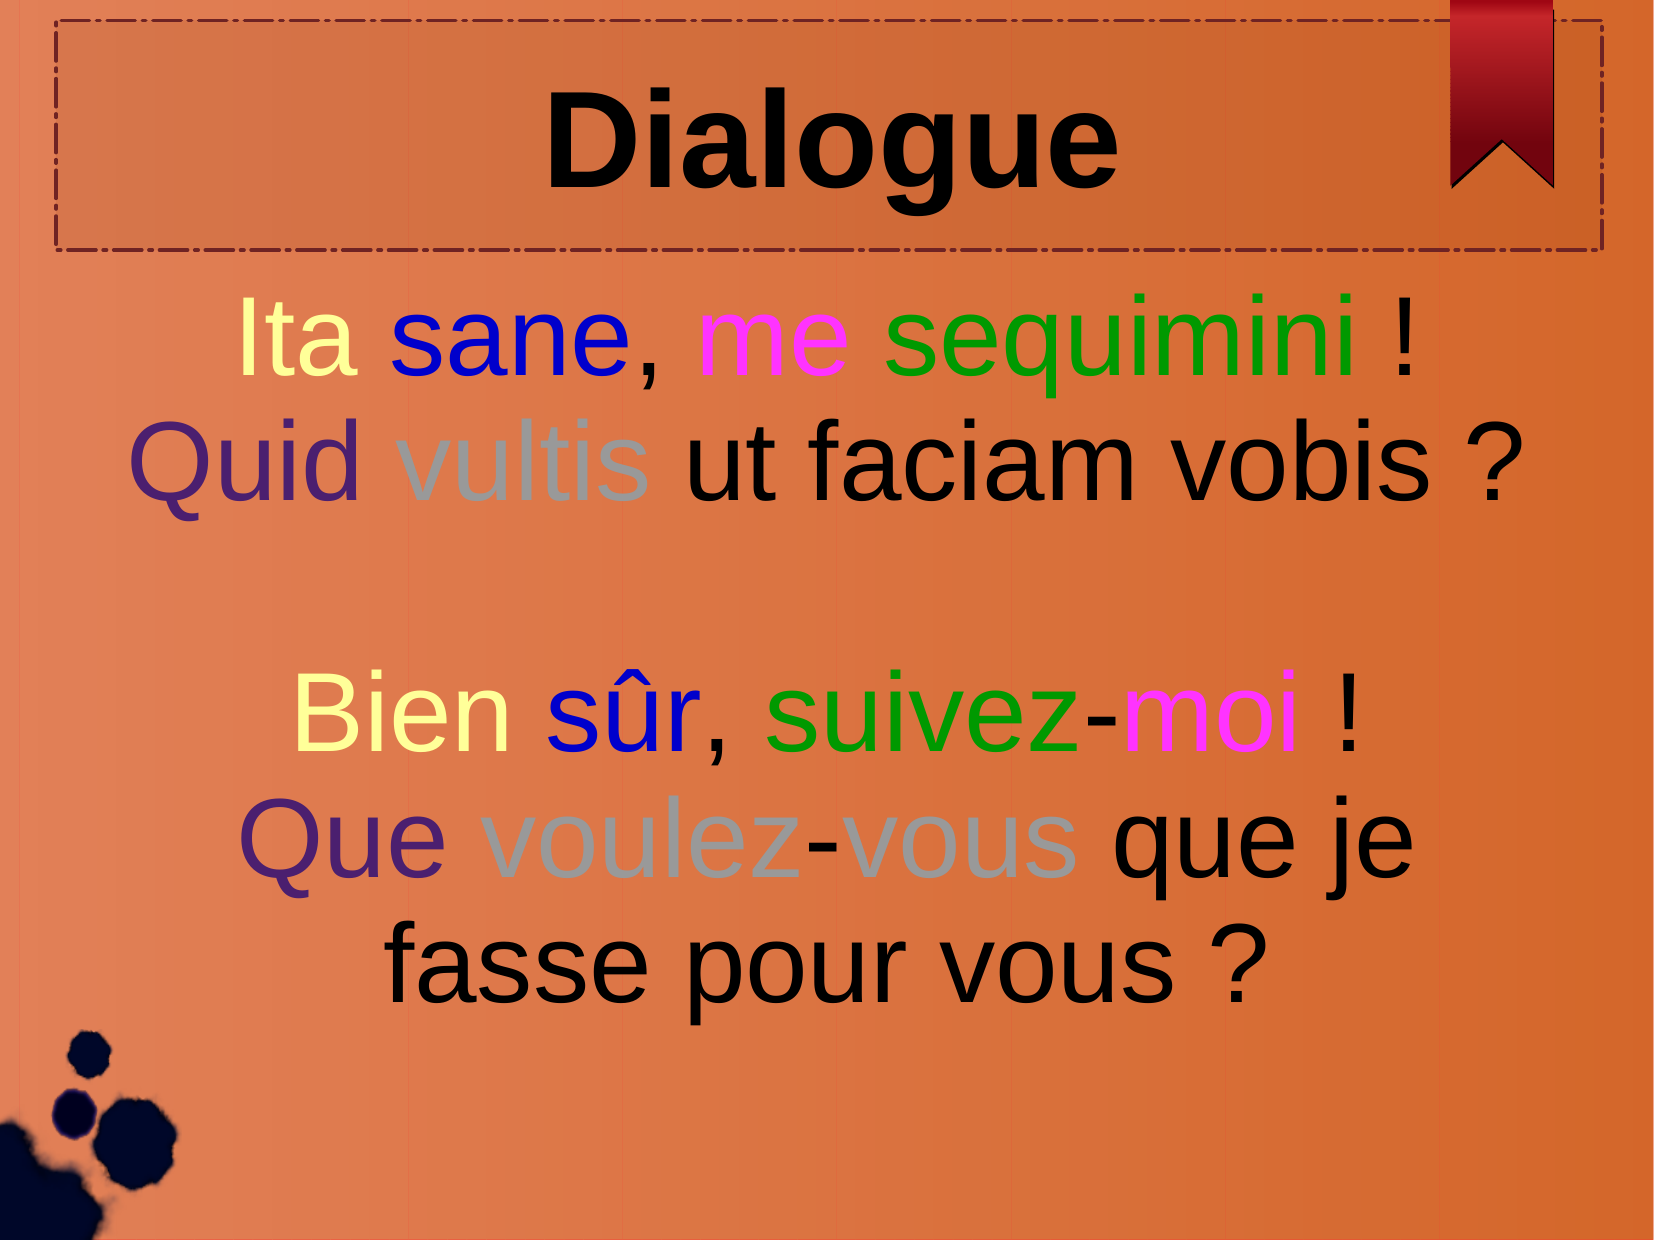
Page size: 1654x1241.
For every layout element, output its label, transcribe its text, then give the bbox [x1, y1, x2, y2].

title Dialogue [59, 23, 1607, 257]
text_box Ita sane, me sequimini ! Quid vultis ut faciam vobis ? Bien sûr, suivez-moi ! Que voulez-vous que je fasse pour vous ? [82, 273, 1571, 1027]
